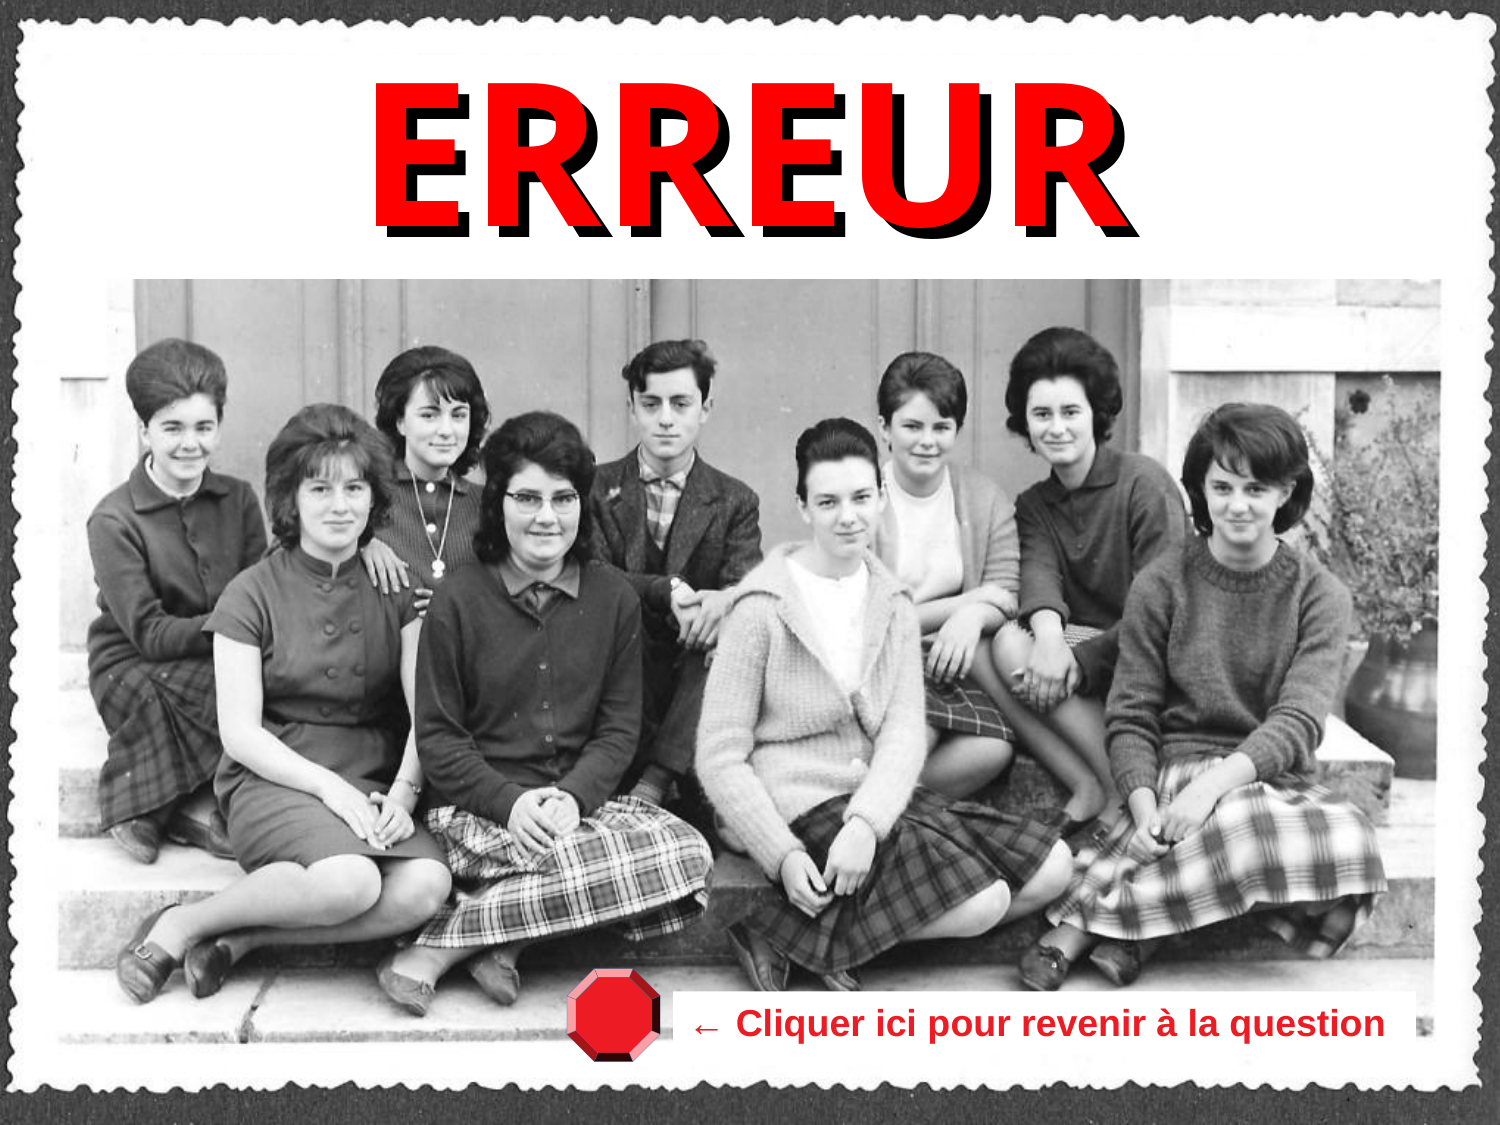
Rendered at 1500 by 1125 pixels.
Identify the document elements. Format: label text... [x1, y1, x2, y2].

text_box ← Cliquer ici pour revenir à la question [673, 991, 1416, 1050]
picture [0, 0, 1500, 1125]
text_box [53, 54, 1459, 279]
text_box ERREUR [41, 18, 1447, 275]
